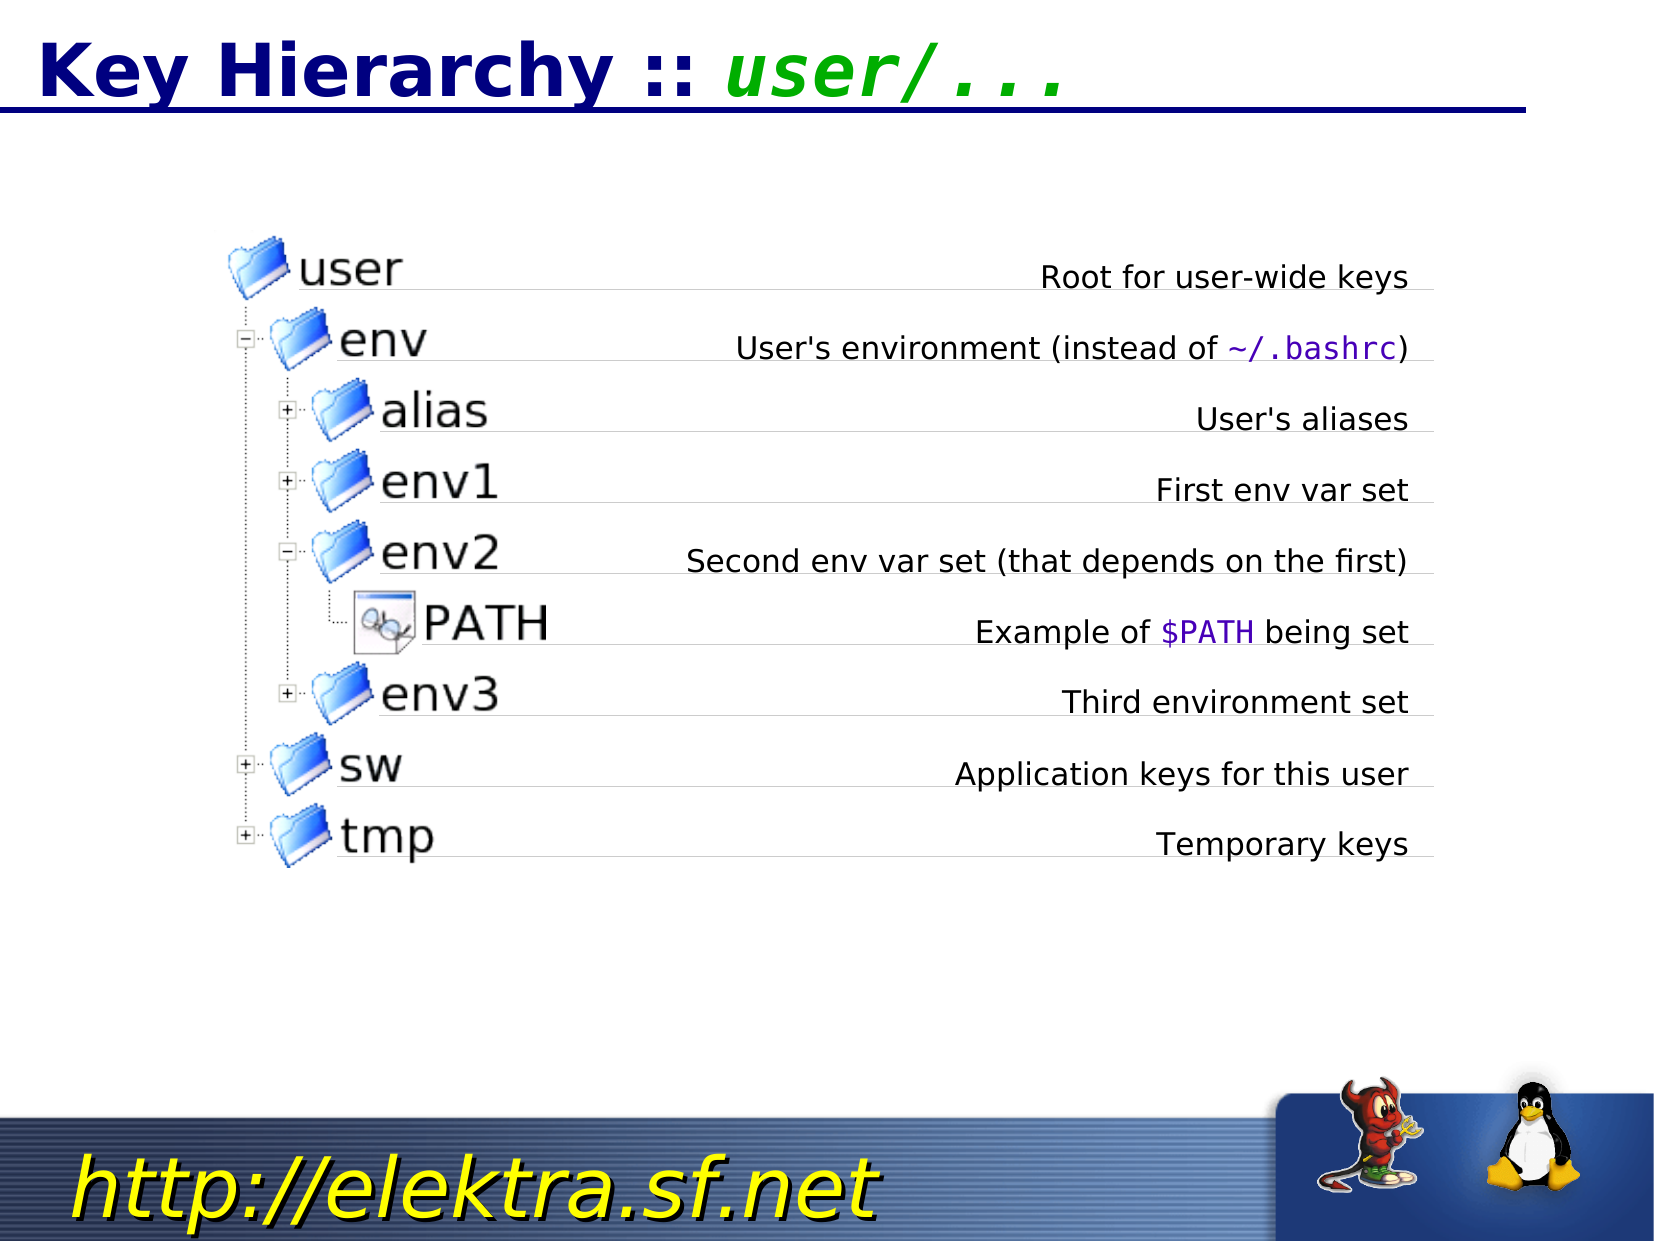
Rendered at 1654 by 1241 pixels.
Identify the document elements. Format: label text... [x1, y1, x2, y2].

picture [214, 230, 546, 868]
picture [0, 1061, 1654, 1241]
text_box First env var set [1155, 470, 1410, 509]
text_box User's aliases [1195, 399, 1410, 438]
text_box Application keys for this user [954, 754, 1410, 793]
text_box Root for user-wide keys [1039, 258, 1410, 296]
text_box Key Hierarchy :: user/... [22, 14, 1611, 126]
text_box User's environment (instead of ~/.bashrc) [735, 329, 1410, 367]
text_box Example of $PATH being set [974, 612, 1410, 651]
text_box Third environment set [1061, 683, 1410, 722]
text_box Temporary keys [1156, 825, 1410, 864]
text_box Second env var set (that depends on the first) [685, 541, 1410, 580]
